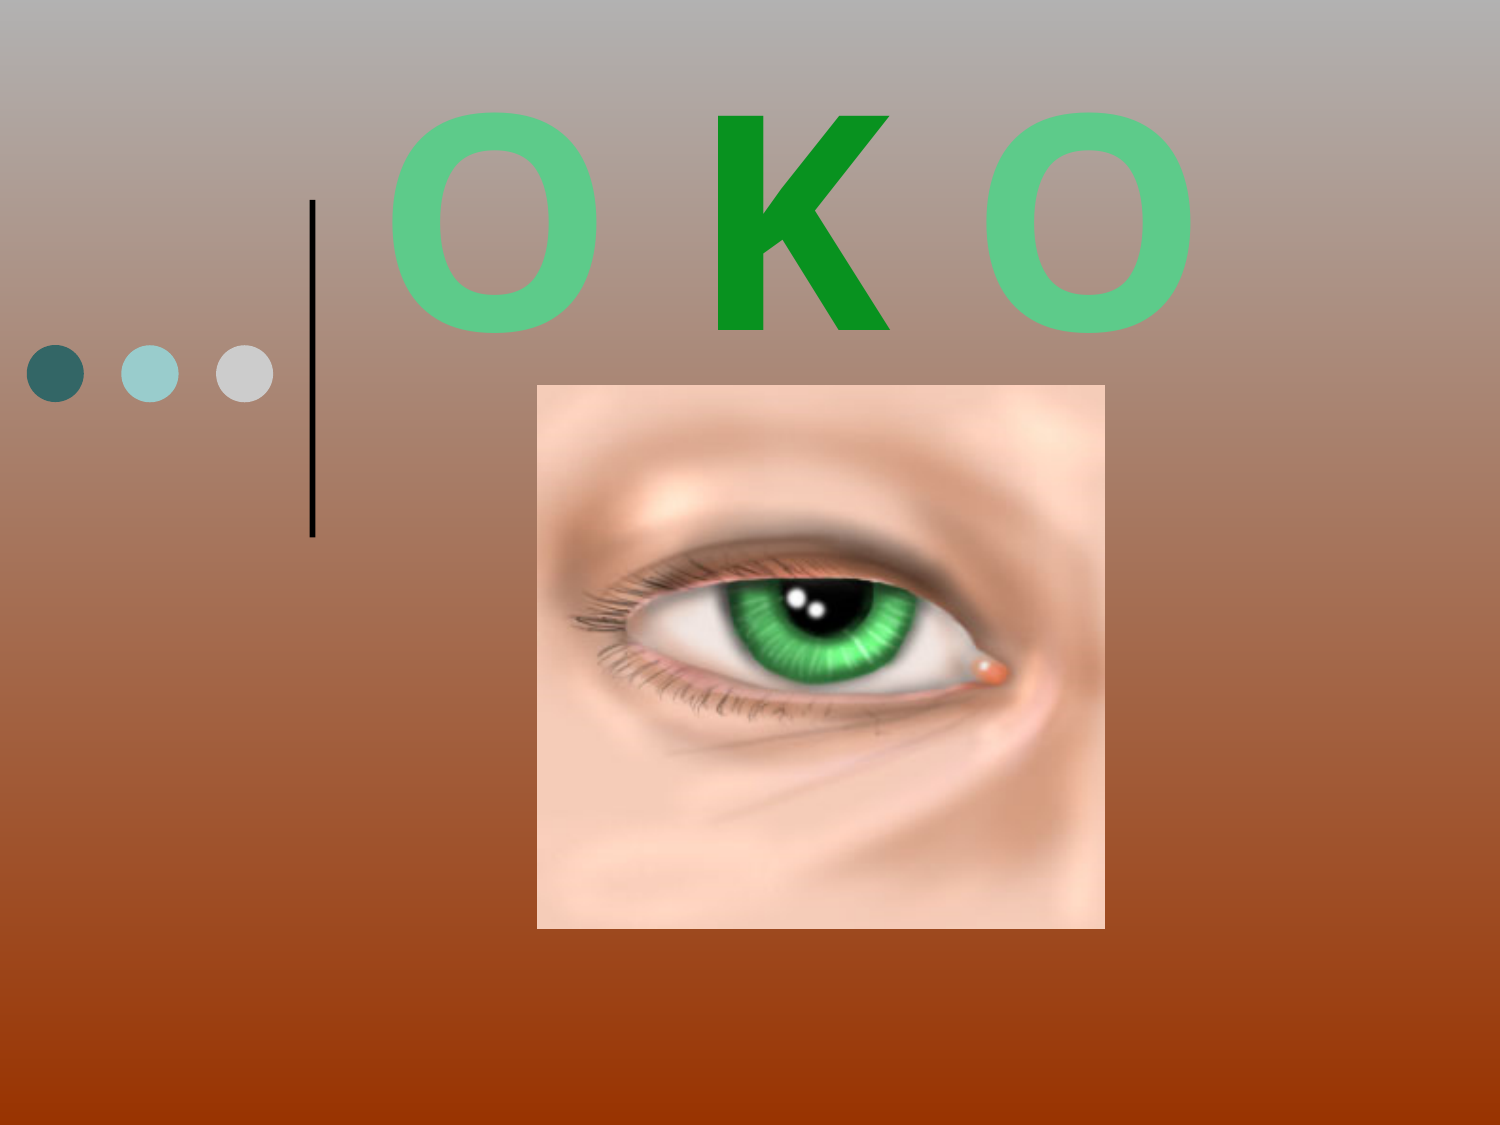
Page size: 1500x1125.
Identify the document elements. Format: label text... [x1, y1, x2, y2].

picture [537, 385, 1105, 929]
title O K O [360, 66, 1423, 354]
